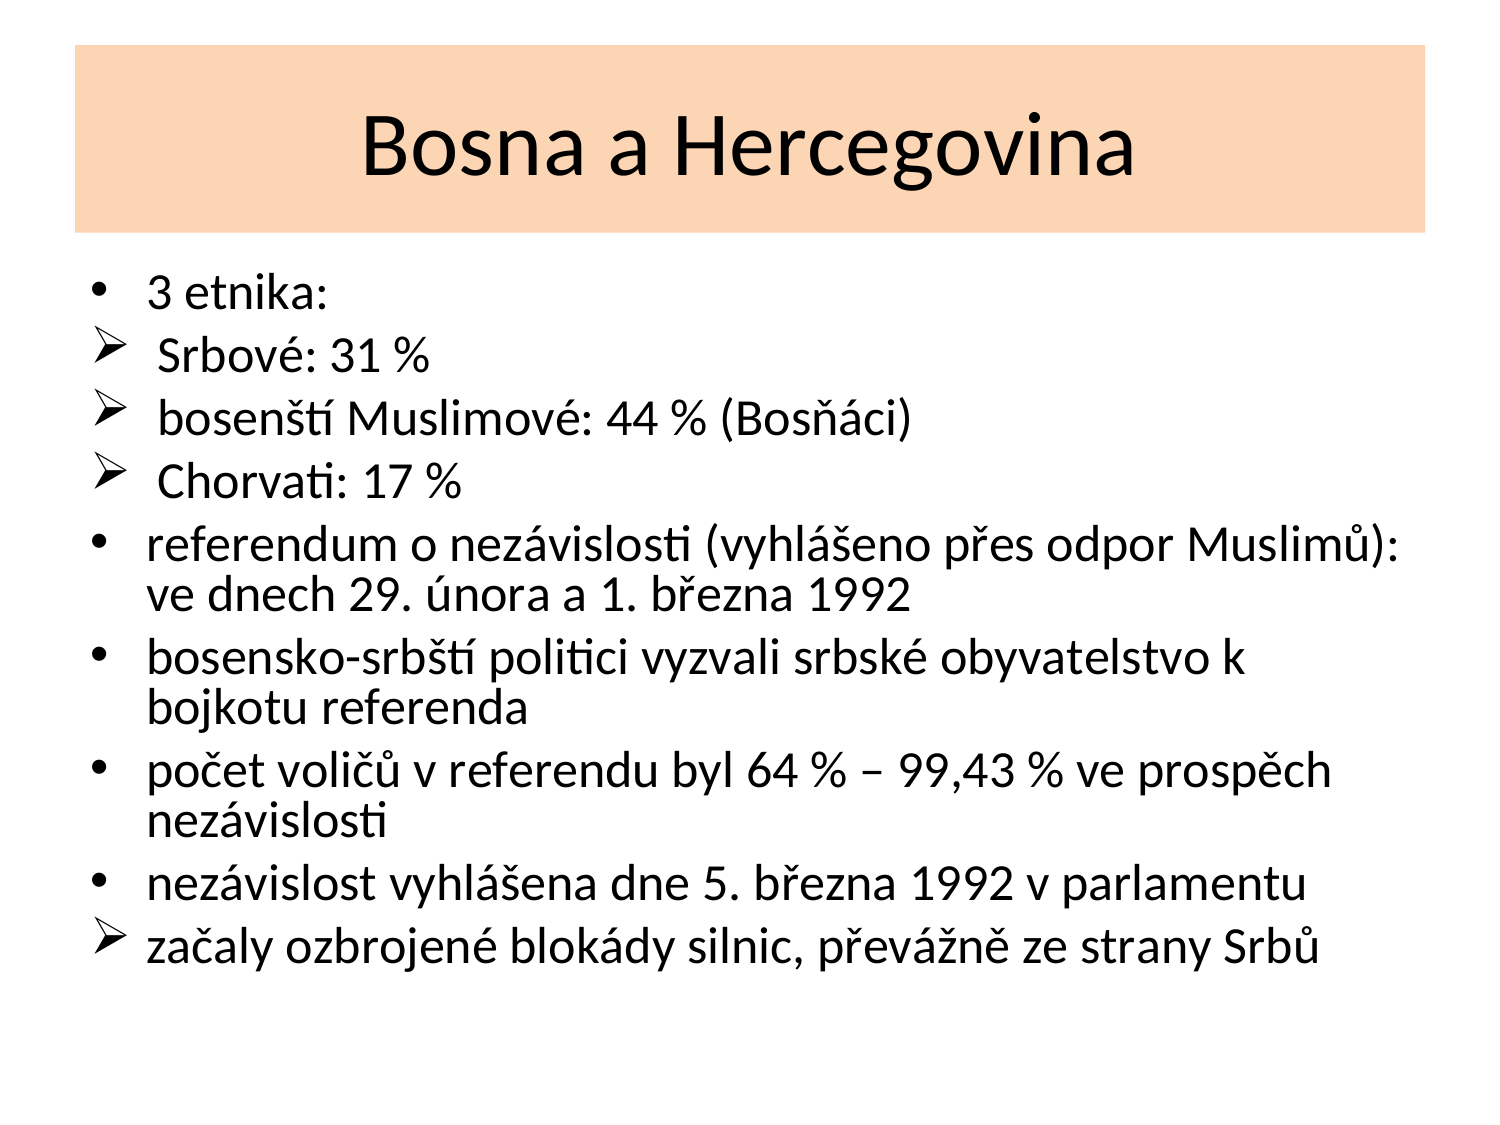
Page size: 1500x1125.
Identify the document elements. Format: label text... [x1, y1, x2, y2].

title Bosna a Hercegovina [75, 45, 1426, 233]
list 3 etnika: Srbové: 31 % bosenští Muslimové: 44 % (Bosňáci) Chorvati: 17 % referendum o nezávislosti (vyhlášeno přes odpor Muslimů): ve dnech 29. února a 1. března 1992 bosensko-srbští politici vyzvali srbské obyvatelstvo k bojkotu referenda počet voličů v referendu byl 64 % – 99,43 % ve prospěch nezávislosti nezávislost vyhlášena dne 5. března 1992 v parlamentu začaly ozbrojené blokády silnic, převážně ze strany Srbů [75, 262, 1426, 1006]
